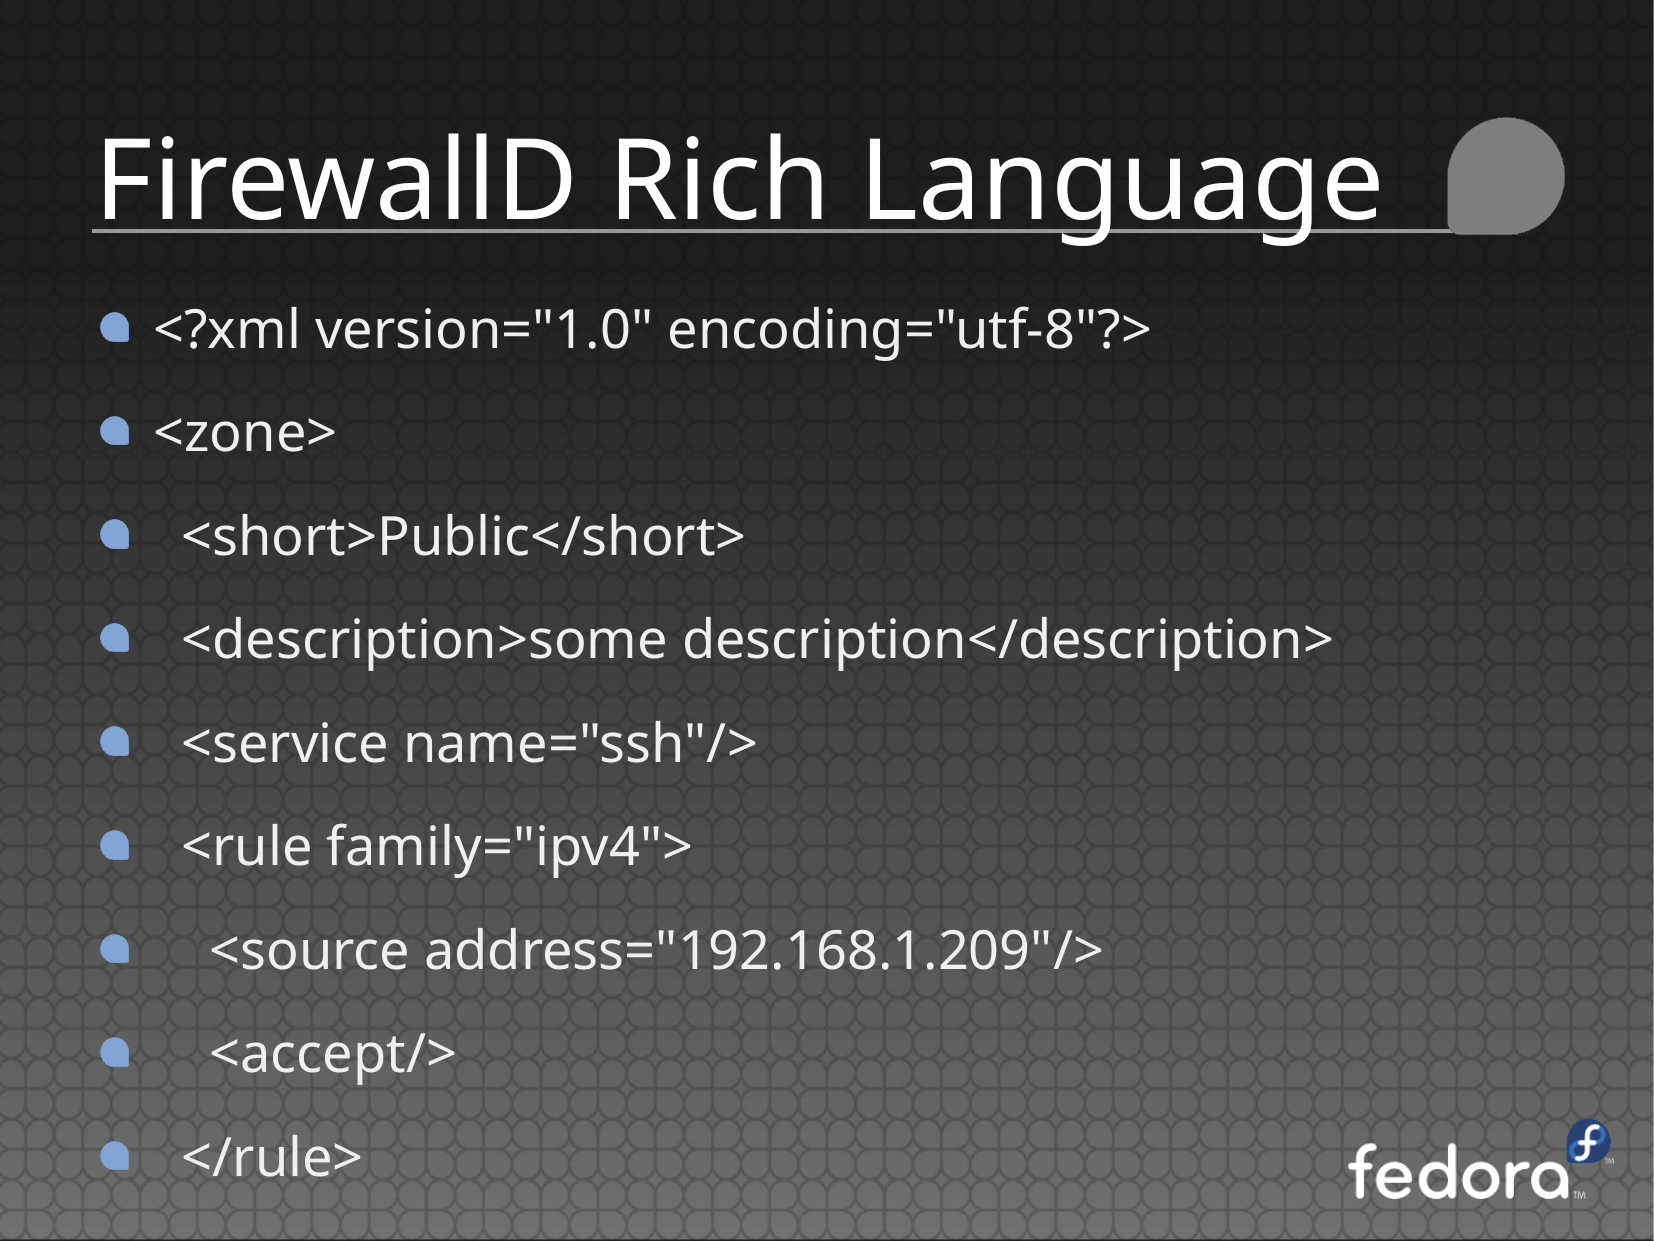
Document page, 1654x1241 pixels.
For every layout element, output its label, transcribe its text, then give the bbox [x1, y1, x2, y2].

list <?xml version="1.0" encoding="utf-8"?> <zone> <short>Public</short> <description>some description</description> <service name="ssh"/> <rule family="ipv4"> <source address="192.168.1.209"/> <accept/> </rule> </zone> [82, 290, 1571, 1187]
title FirewallD Rich Language [94, 100, 1460, 251]
picture [0, 0, 1654, 1241]
